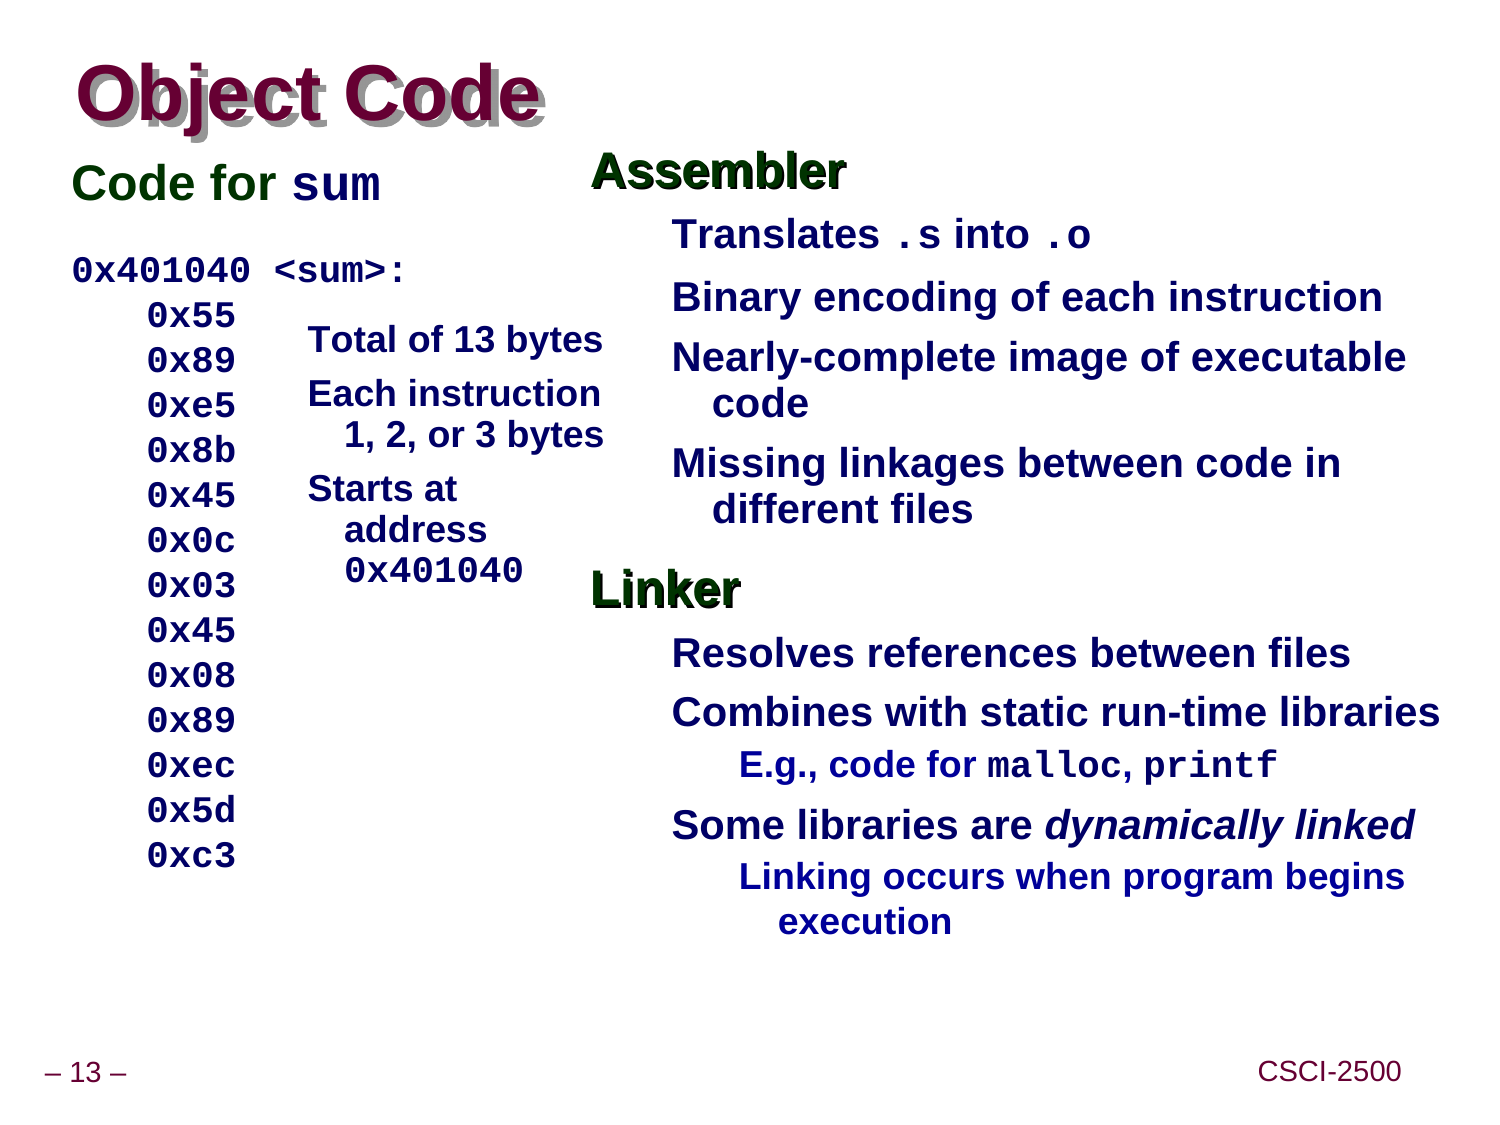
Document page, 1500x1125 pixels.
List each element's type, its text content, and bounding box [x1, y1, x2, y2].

text_box 0x401040 <sum>: 0x55 0x89 0xe5 0x8b 0x45 0x0c 0x03 0x45 0x08 0x89 0xec 0x5d 0xc3 [56, 237, 469, 883]
text_box Total of 13 bytes Each instruction 1, 2, or 3 bytes Starts at address 0x401040 [237, 312, 625, 418]
text_box Code for sum [56, 149, 469, 218]
list Assembler Translates .s into .o Binary encoding of each instruction Nearly-complete image of executable code Missing linkages between code in different files Linker Resolves references between files Combines with static run-time libraries E.g., code for malloc, printf Some libraries are dynamically linked Linking occurs when program begins execution [575, 137, 1476, 1105]
title Object Code [75, 45, 982, 149]
